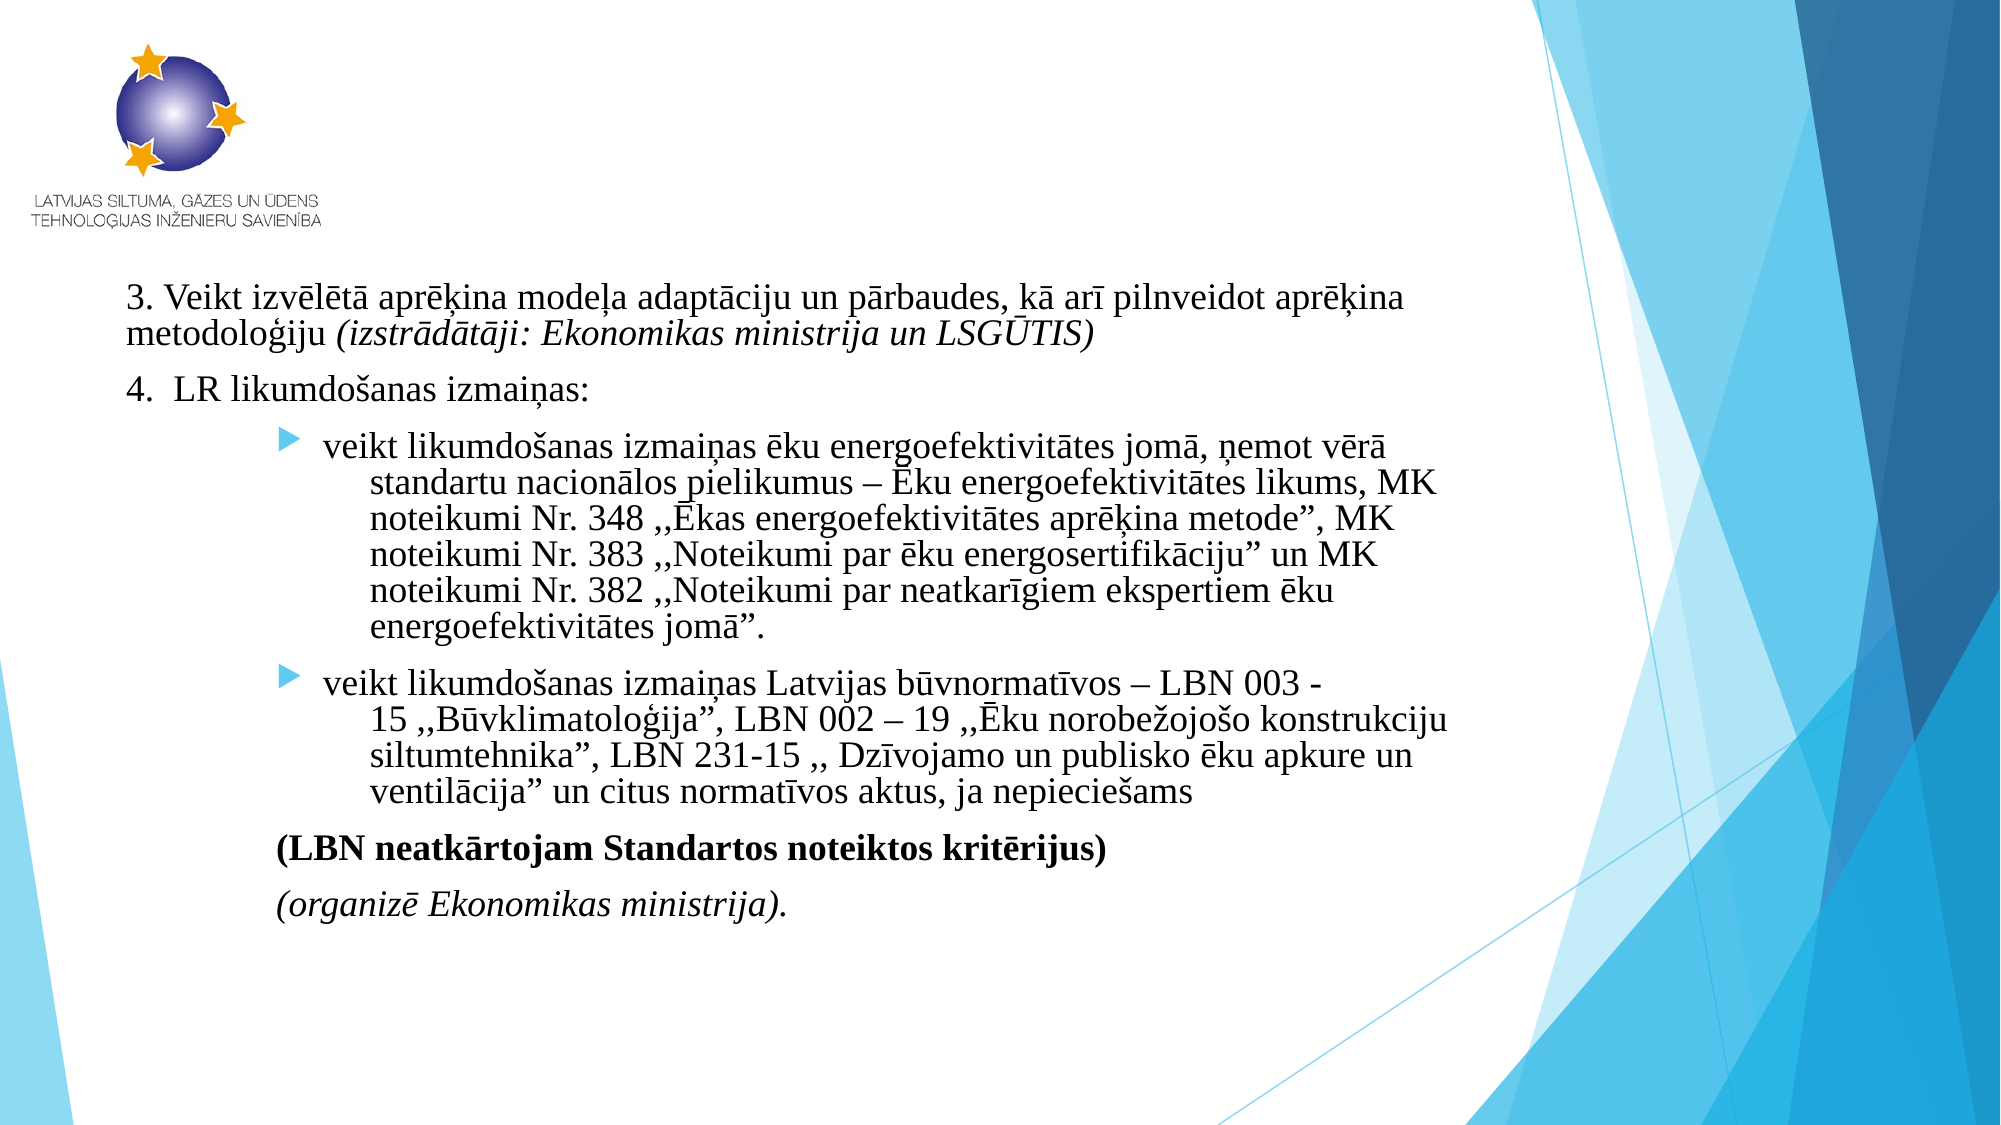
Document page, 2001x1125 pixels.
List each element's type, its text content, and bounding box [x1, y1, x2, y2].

picture [31, 39, 321, 229]
list 3. Veikt izvēlētā aprēķina modeļa adaptāciju un pārbaudes, kā arī pilnveidot aprēķina metodoloģiju (izstrādātāji: Ekonomikas ministrija un LSGŪTIS) 4. LR likumdošanas izmaiņas: veikt likumdošanas izmaiņas ēku energoefektivitātes jomā, ņemot vērā standartu nacionālos pielikumus – Ēku energoefektivitātes likums, MK noteikumi Nr. 348 ,,Ēkas energoefektivitātes aprēķina metode”, MK noteikumi Nr. 383 ,,Noteikumi par ēku energosertifikāciju” un MK noteikumi Nr. 382 ,,Noteikumi par neatkarīgiem ekspertiem ēku energoefektivitātes jomā”. veikt likumdošanas izmaiņas Latvijas būvnormatīvos – LBN 003 - 15 ,,Būvklimatoloģija”, LBN 002 – 19 ,,Ēku norobežojošo konstrukciju siltumtehnika”, LBN 231-15 ,, Dzīvojamo un publisko ēku apkure un ventilācija” un citus normatīvos aktus, ja nepieciešams (LBN neatkārtojam Standartos noteiktos kritērijus) (organizē Ekonomikas ministrija). [111, 272, 1522, 1038]
